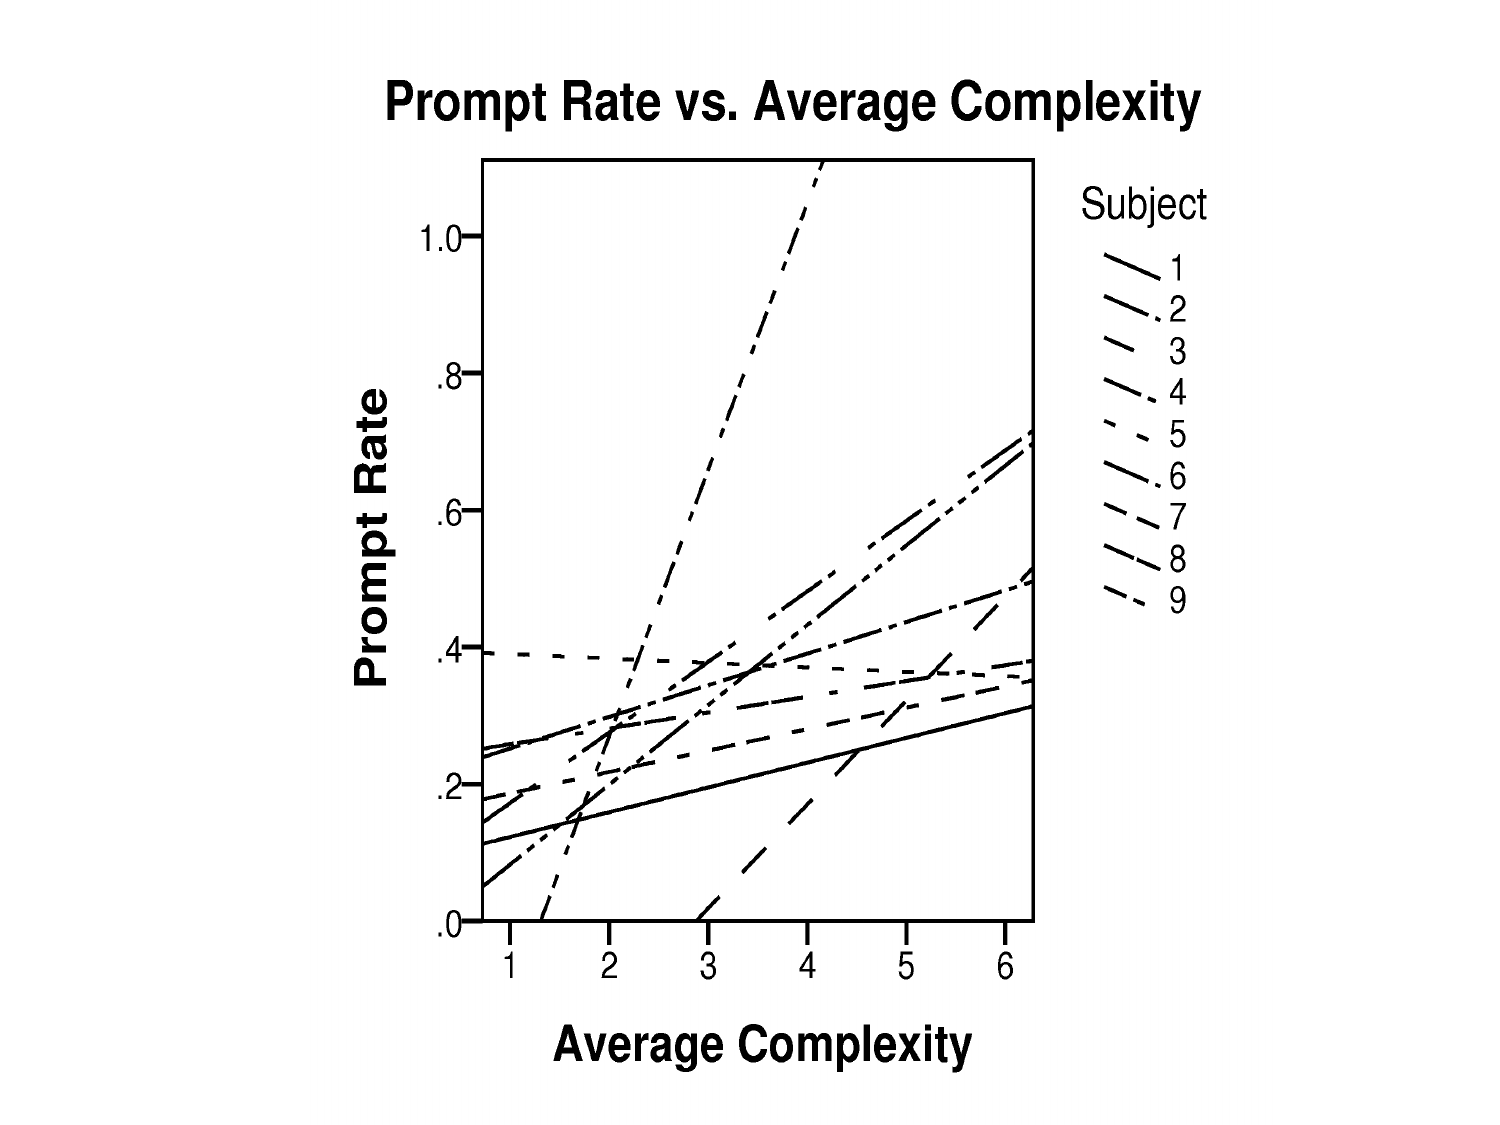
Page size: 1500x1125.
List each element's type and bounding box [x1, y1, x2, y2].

picture [303, 0, 1273, 1125]
